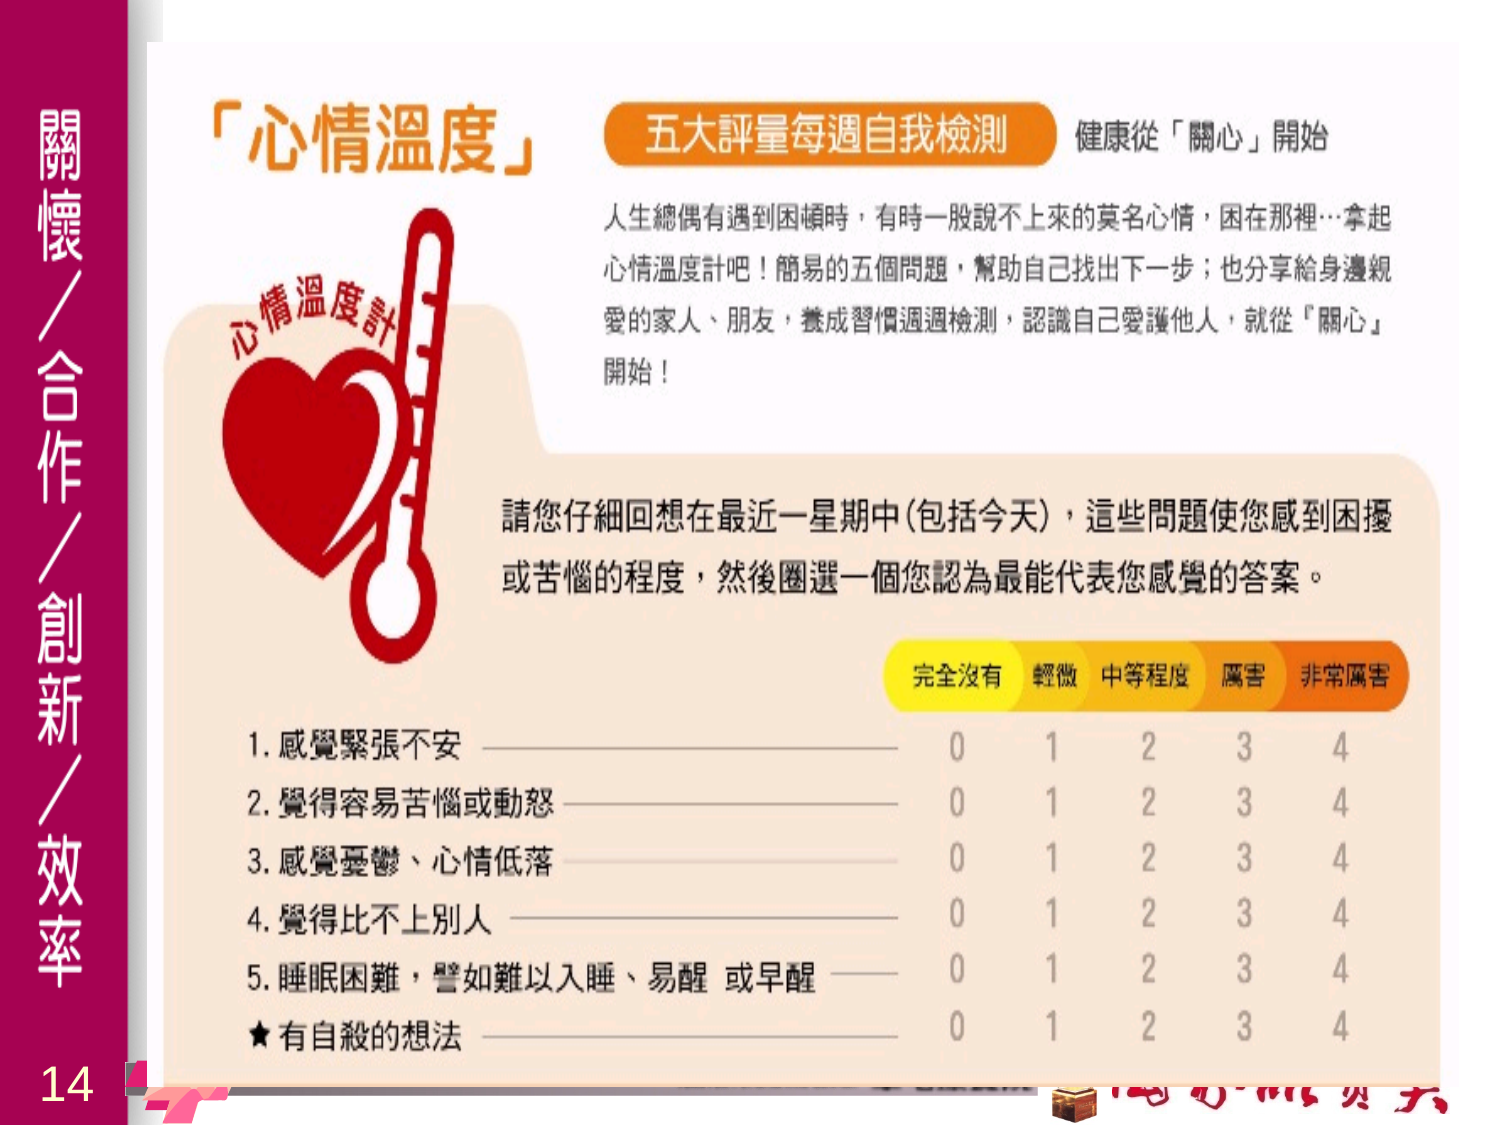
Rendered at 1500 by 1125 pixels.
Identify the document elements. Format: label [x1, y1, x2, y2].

text_box [23, 1043, 337, 1119]
picture [147, 42, 1459, 1087]
